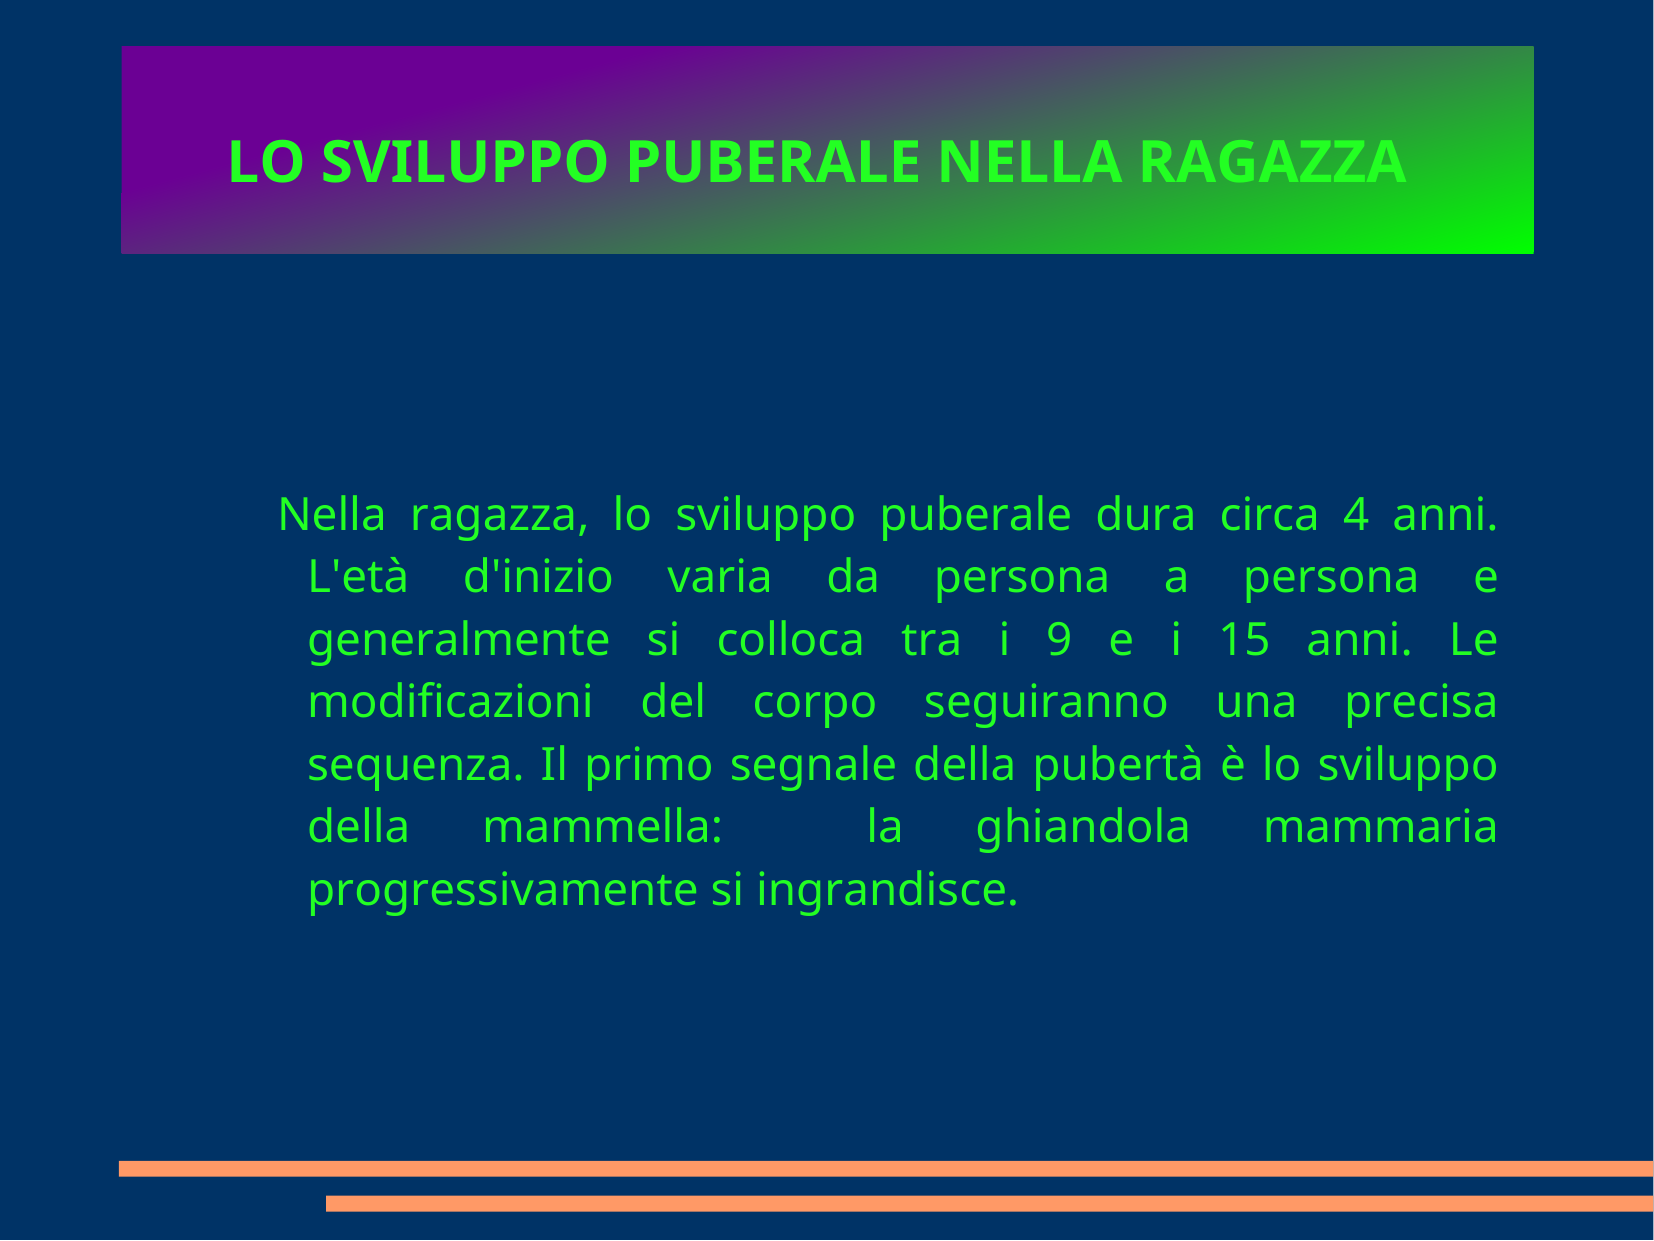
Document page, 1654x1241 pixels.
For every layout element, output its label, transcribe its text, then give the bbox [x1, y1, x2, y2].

list Nella ragazza, lo sviluppo puberale dura circa 4 anni. L'età d'inizio varia da persona a persona e generalmente si colloca tra i 9 e i 15 anni. Le modificazioni del corpo seguiranno una precisa sequenza. Il primo segnale della pubertà è lo sviluppo della mammella: la ghiandola mammaria progressivamente si ingrandisce. [236, 400, 1500, 1152]
title LO SVILUPPO PUBERALE NELLA RAGAZZA [121, 46, 1534, 254]
